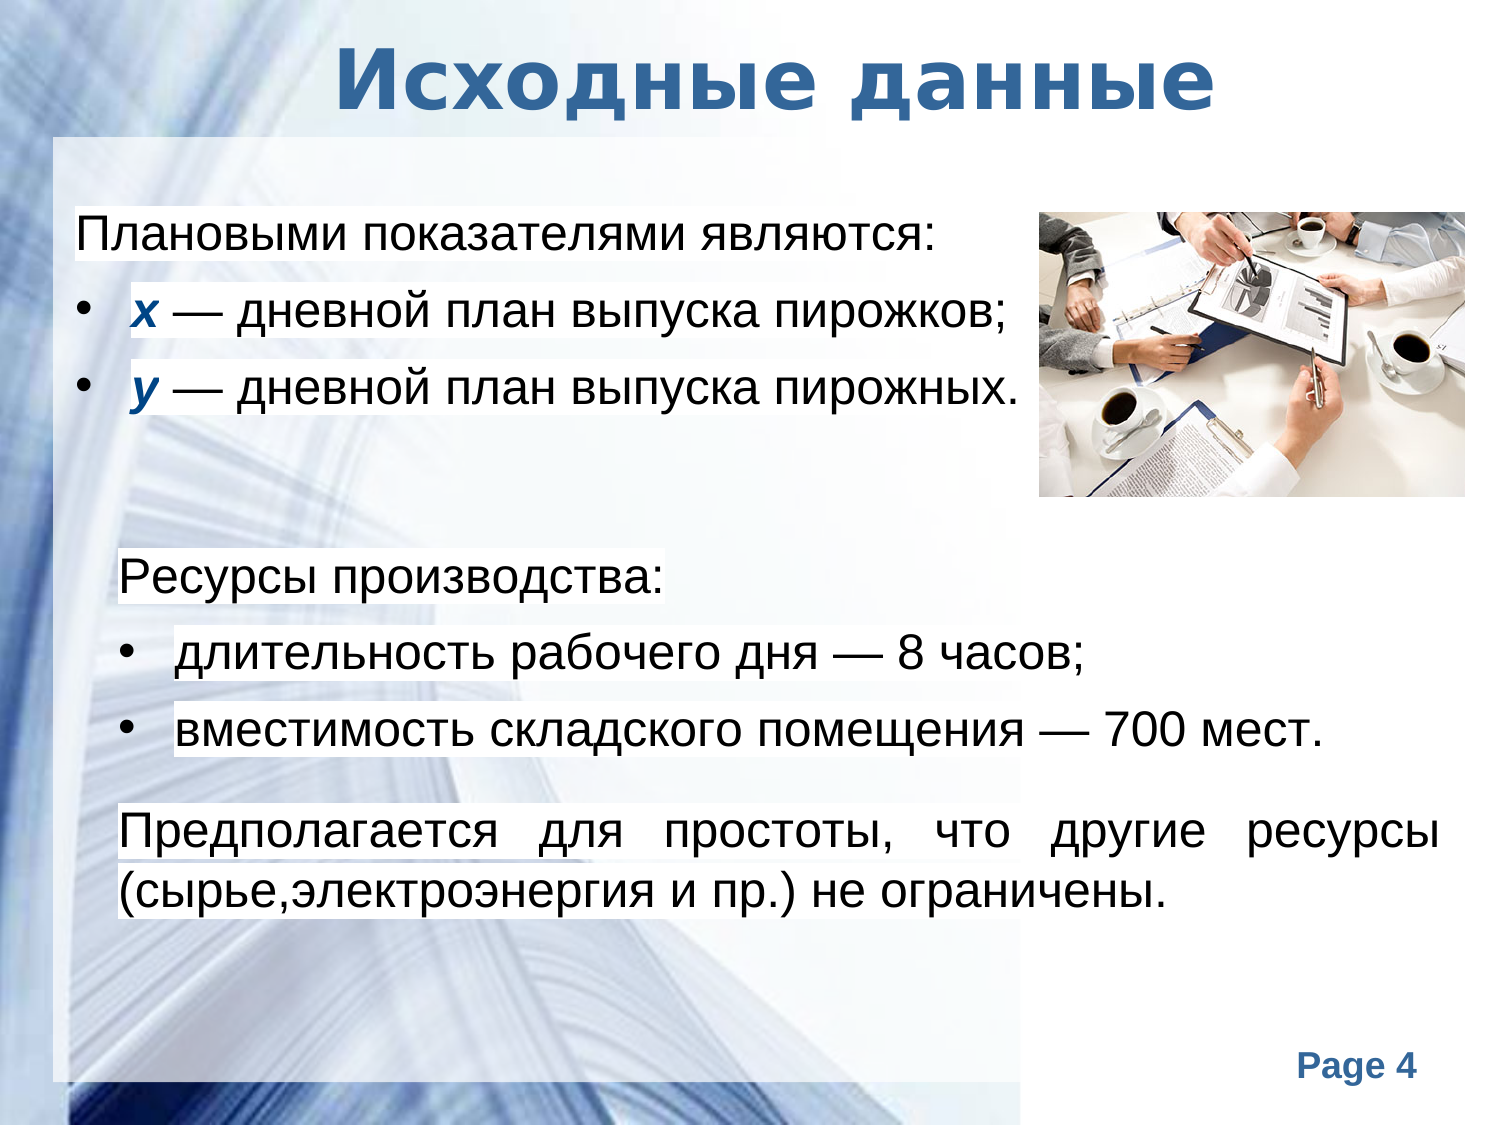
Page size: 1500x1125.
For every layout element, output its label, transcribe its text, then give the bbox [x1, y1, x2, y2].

list Ресурсы производства: длительность рабочего дня — 8 часов; вместимость складского помещения — 700 мест. Предполагается для простоты, что другие ресурсы (сырье,электроэнергия и пр.) не ограничены. [118, 543, 1441, 932]
picture [0, 0, 1500, 1125]
text_box Исходные данные [317, 19, 1234, 134]
list Плановыми показателями являются: х — дневной план выпуска пирожков; у — дневной план выпуска пирожных. [75, 200, 1425, 567]
